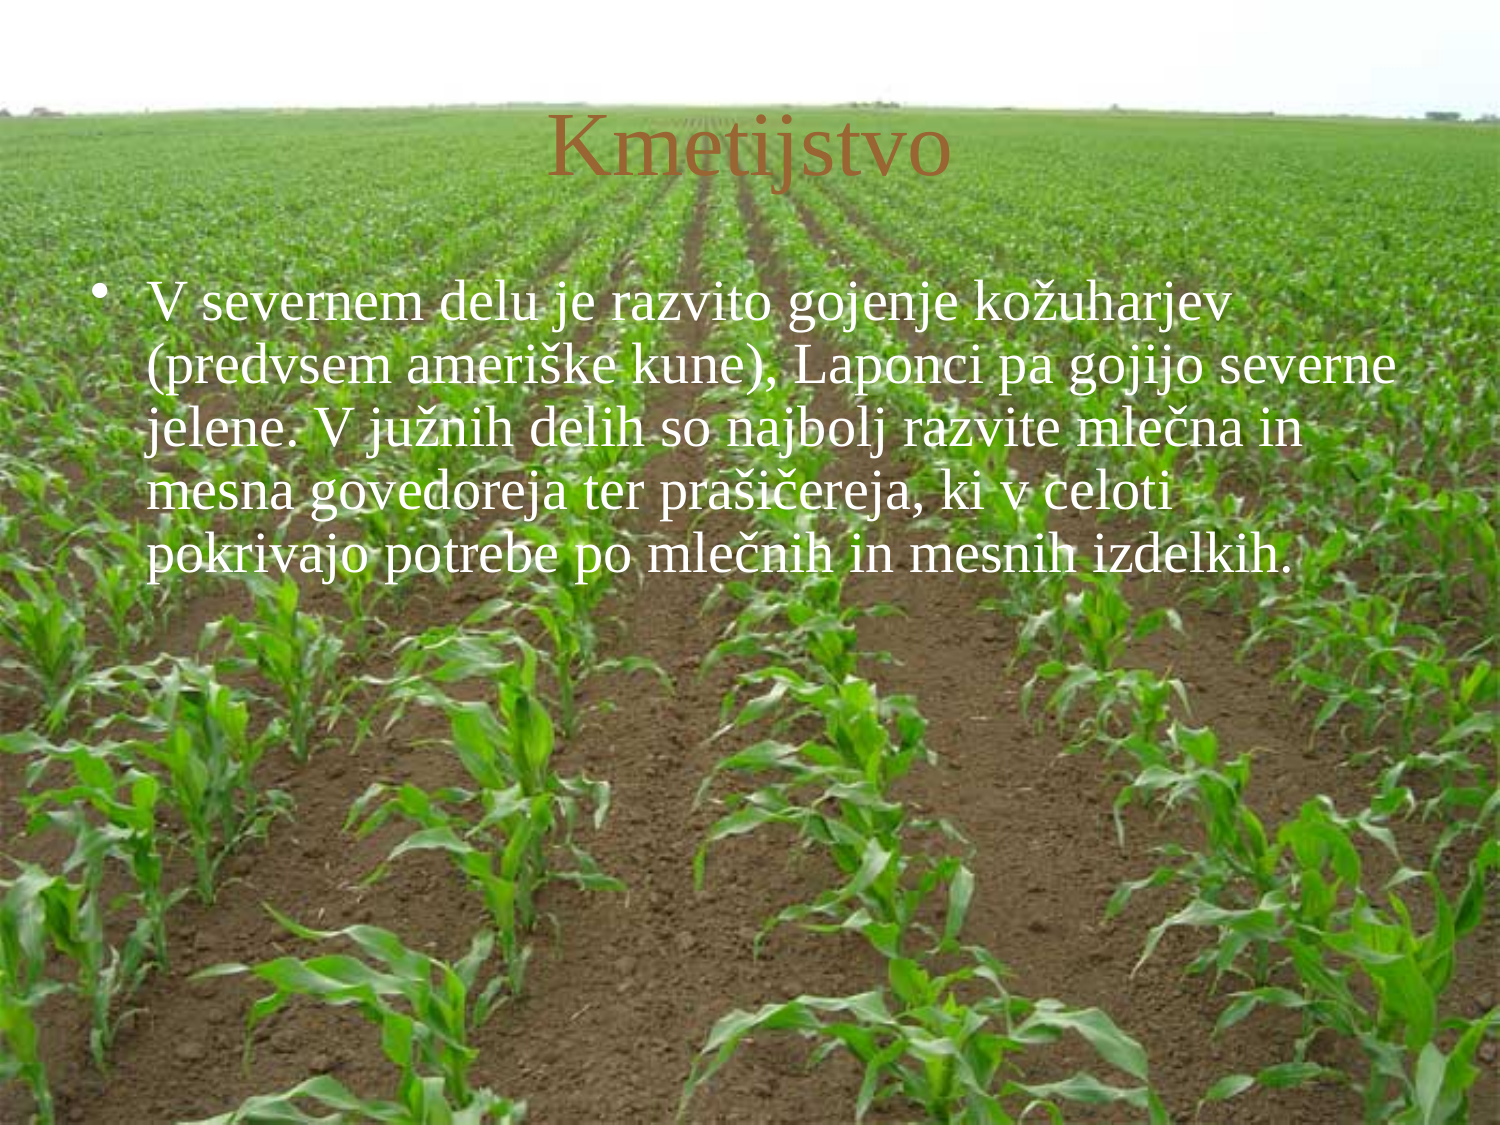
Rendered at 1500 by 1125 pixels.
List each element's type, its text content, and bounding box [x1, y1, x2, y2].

list V severnem delu je razvito gojenje kožuharjev (predvsem ameriške kune), Laponci pa gojijo severne jelene. V južnih delih so najbolj razvite mlečna in mesna govedoreja ter prašičereja, ki v celoti pokrivajo potrebe po mlečnih in mesnih izdelkih. [75, 262, 1425, 1005]
title Kmetijstvo [75, 45, 1425, 233]
picture [0, 0, 1500, 1125]
